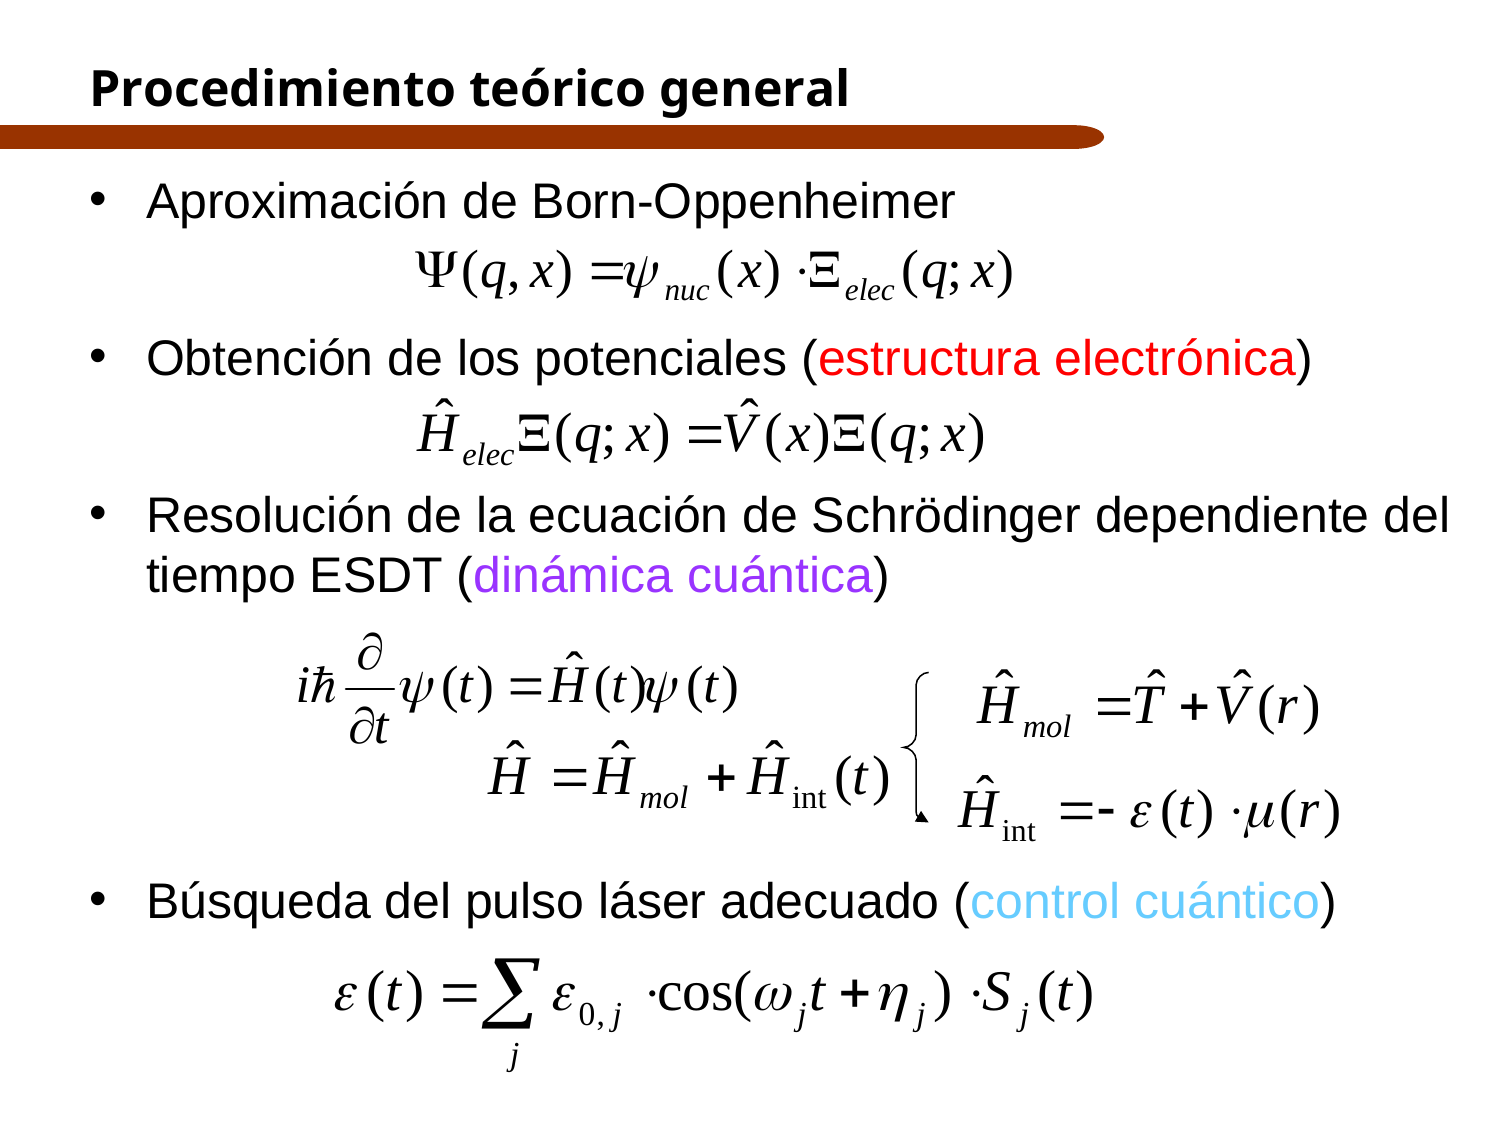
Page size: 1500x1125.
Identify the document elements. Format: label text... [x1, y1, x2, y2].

chart [967, 658, 1329, 752]
chart [407, 233, 1026, 315]
chart [407, 386, 996, 480]
chart [948, 764, 1353, 856]
list Aproximación de Born-Oppenheimer Obtención de los potenciales (estructura electrónica) Resolución de la ecuación de Schrödinger dependiente del tiempo ESDT (dinámica cuántica) Búsqueda del pulso láser adecuado (control cuántico) [75, 160, 1471, 1125]
chart [324, 948, 1105, 1083]
chart [289, 619, 902, 823]
title Procedimiento teórico general [74, 30, 1447, 143]
